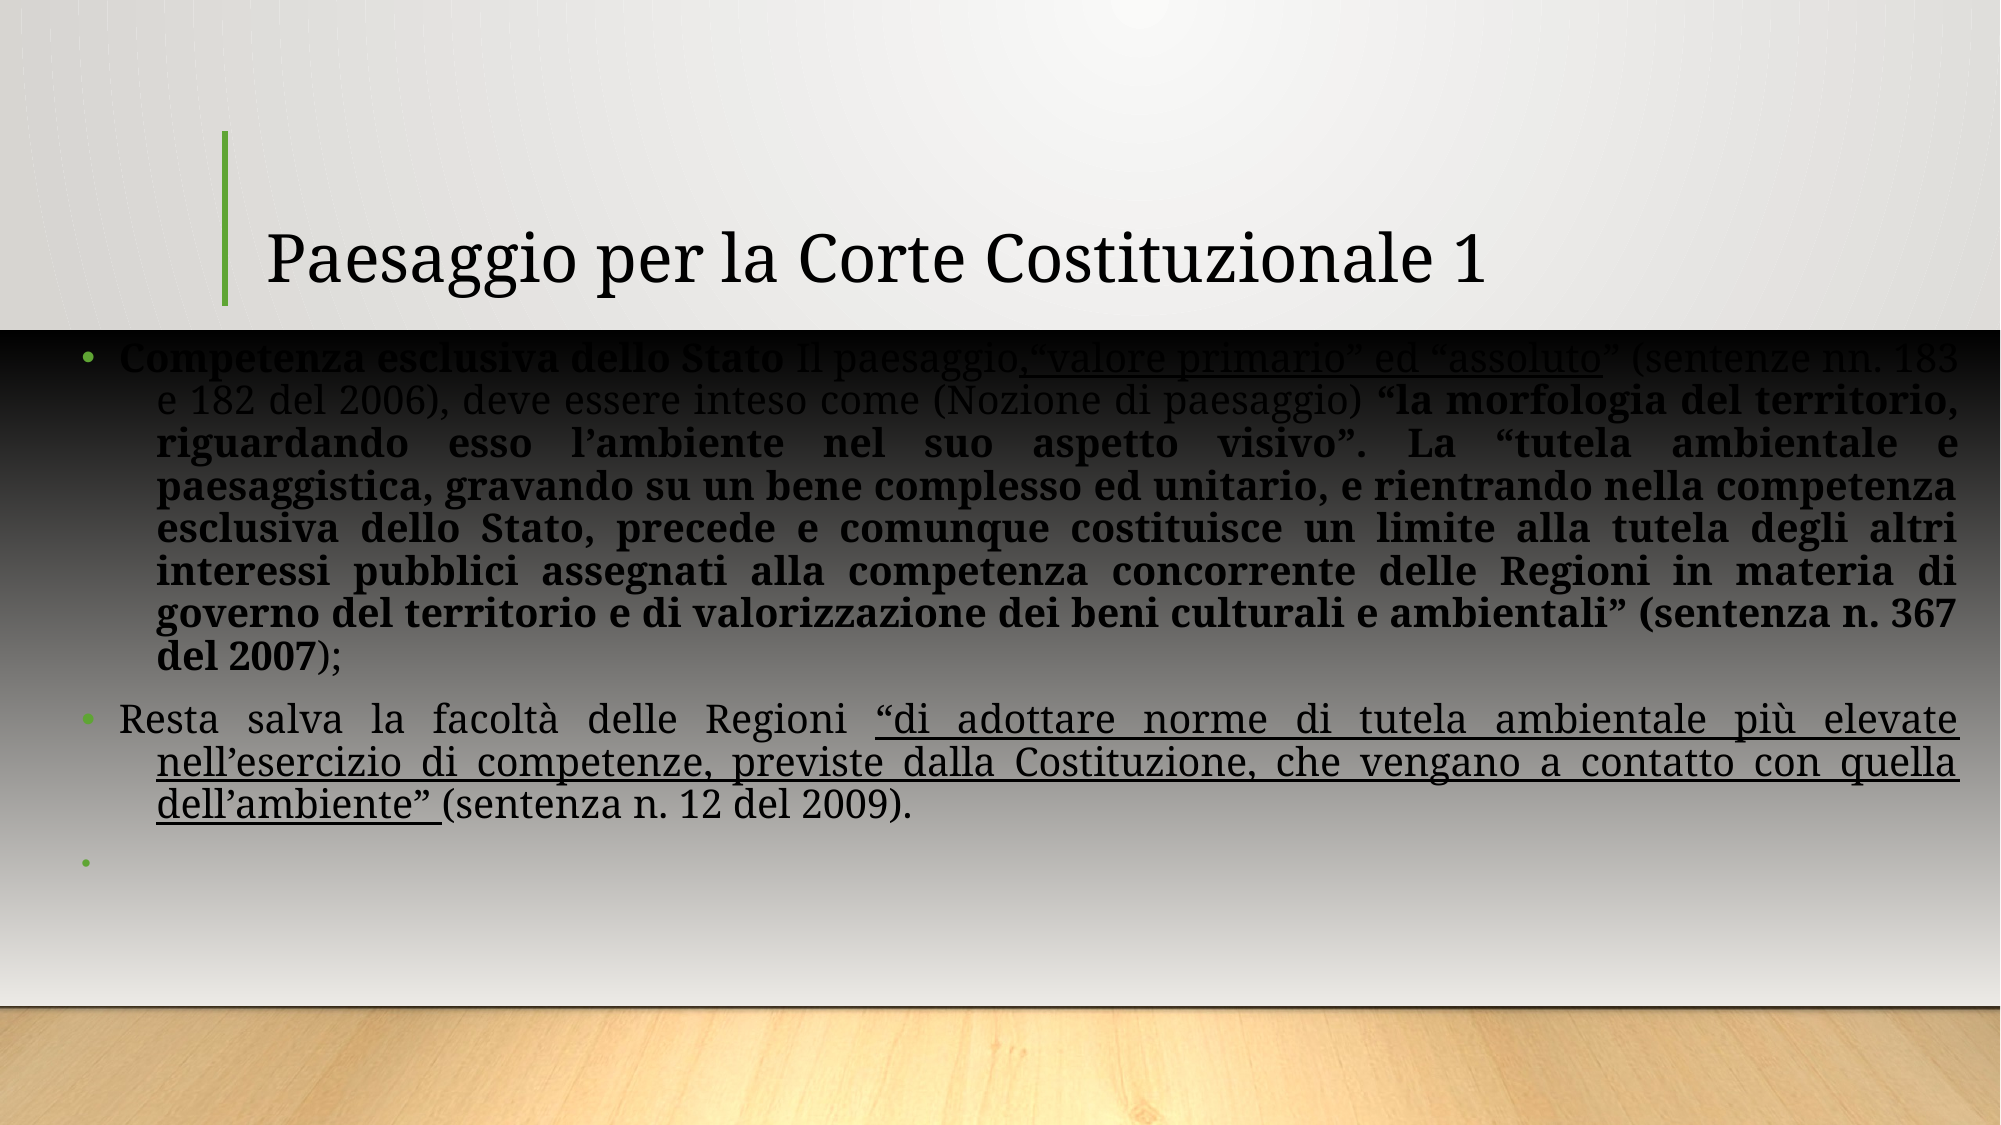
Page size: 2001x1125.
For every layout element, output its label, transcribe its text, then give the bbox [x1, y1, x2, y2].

title Paesaggio per la Corte Costituzionale 1 [251, 131, 1814, 305]
list Competenza esclusiva dello Stato Il paesaggio,“valore primario” ed “assoluto” (sentenze nn. 183 e 182 del 2006), deve essere inteso come (Nozione di paesaggio) “la morfologia del territorio, riguardando esso l’ambiente nel suo aspetto visivo”. La “tutela ambientale e paesaggistica, gravando su un bene complesso ed unitario, e rientrando nella competenza esclusiva dello Stato, precede e comunque costituisce un limite alla tutela degli altri interessi pubblici assegnati alla competenza concorrente delle Regioni in materia di governo del territorio e di valorizzazione dei beni culturali e ambientali” (sentenza n. 367 del 2007); Resta salva la facoltà delle Regioni “di adottare norme di tutela ambientale più elevate nell’esercizio di competenze, previste dalla Costituzione, che vengano a contatto con quella dell’ambiente” (sentenza n. 12 del 2009). [66, 330, 1975, 972]
